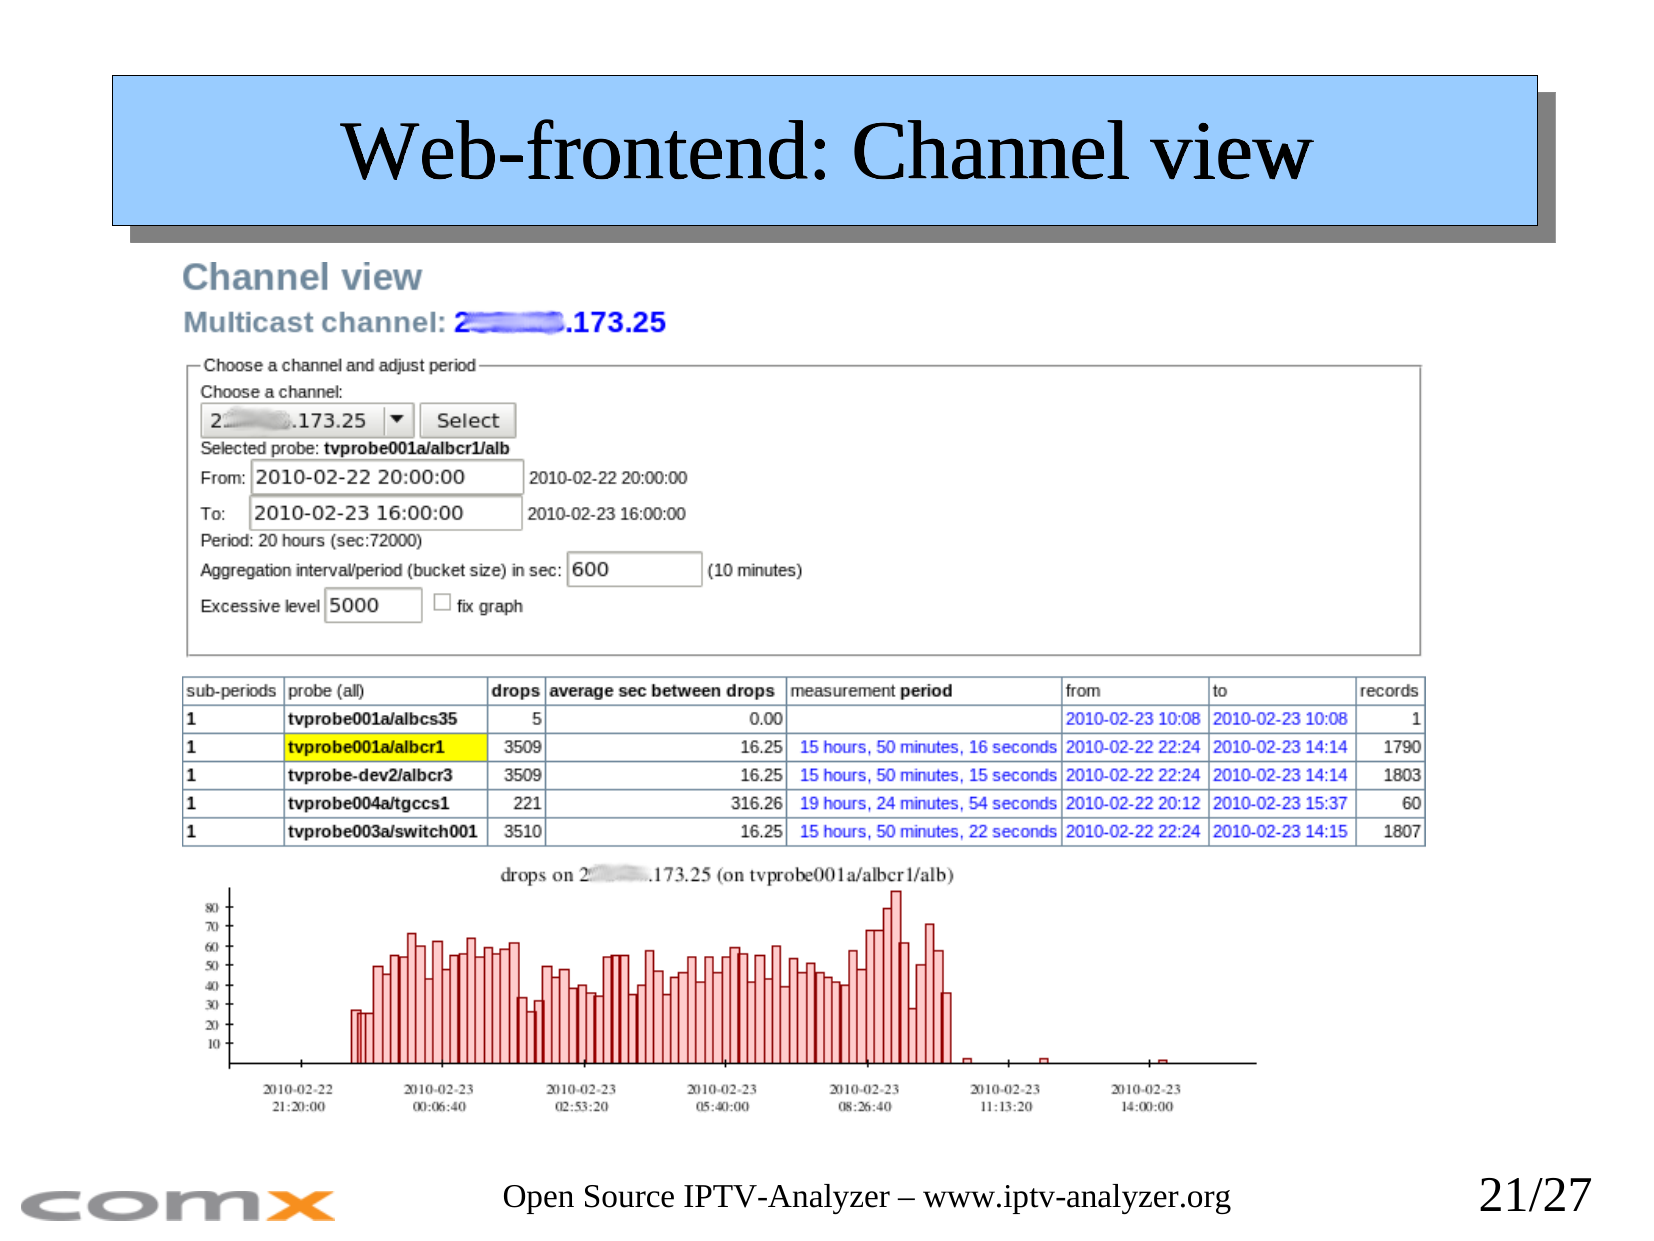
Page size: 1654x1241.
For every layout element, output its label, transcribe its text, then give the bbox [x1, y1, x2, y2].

picture [182, 262, 1426, 1113]
title Web-frontend: Channel view [116, 75, 1538, 226]
picture [21, 1191, 335, 1221]
